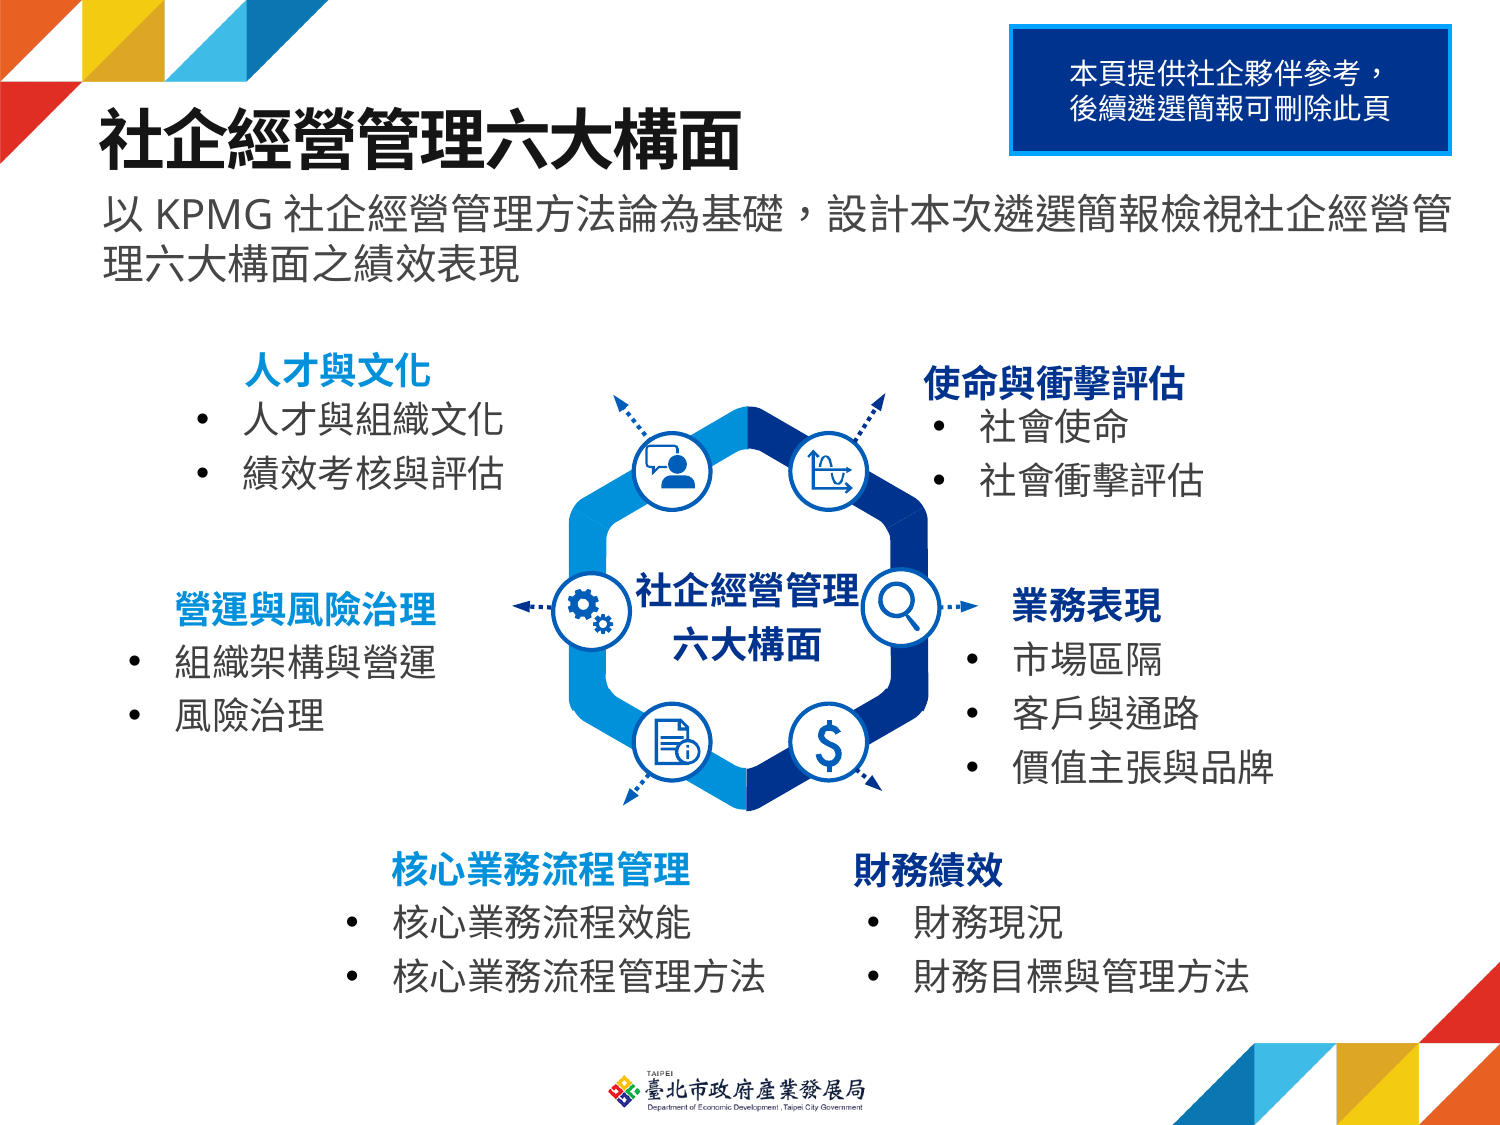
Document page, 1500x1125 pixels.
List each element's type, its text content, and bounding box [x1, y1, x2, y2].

title 社企經營管理六大構面 [83, 90, 1109, 155]
text_box 核心業務流程效能 核心業務流程管理方法 [336, 880, 822, 971]
text_box 人才與組織文化 績效考核與評估 [187, 378, 673, 468]
text_box 本頁提供社企夥伴參考， 後續遴選簡報可刪除此頁 [1011, 27, 1450, 153]
text_box 社企經營管理 六大構面 [615, 551, 880, 674]
text_box 核心業務流程管理 [382, 837, 767, 880]
text_box 以KPMG社企經營管理方法論為基礎，設計本次遴選簡報檢視社企經營管理六大構面之績效表現 [87, 180, 1474, 298]
text_box [553, 406, 940, 812]
text_box 業務表現 [1002, 573, 1387, 618]
text_box 市場區隔 客戶與通路 價值主張與品牌 [956, 618, 1442, 708]
text_box 財務績效 [844, 837, 1229, 885]
text_box 組織架構與營運 風險治理 [119, 620, 605, 710]
text_box 營運與風險治理 [165, 576, 550, 620]
text_box 財務現況 財務目標與管理方法 [857, 880, 1343, 971]
text_box 社會使命 社會衝擊評估 [923, 385, 1409, 475]
text_box 使命與衝擊評估 [914, 350, 1300, 397]
text_box 人才與文化 [235, 338, 621, 378]
